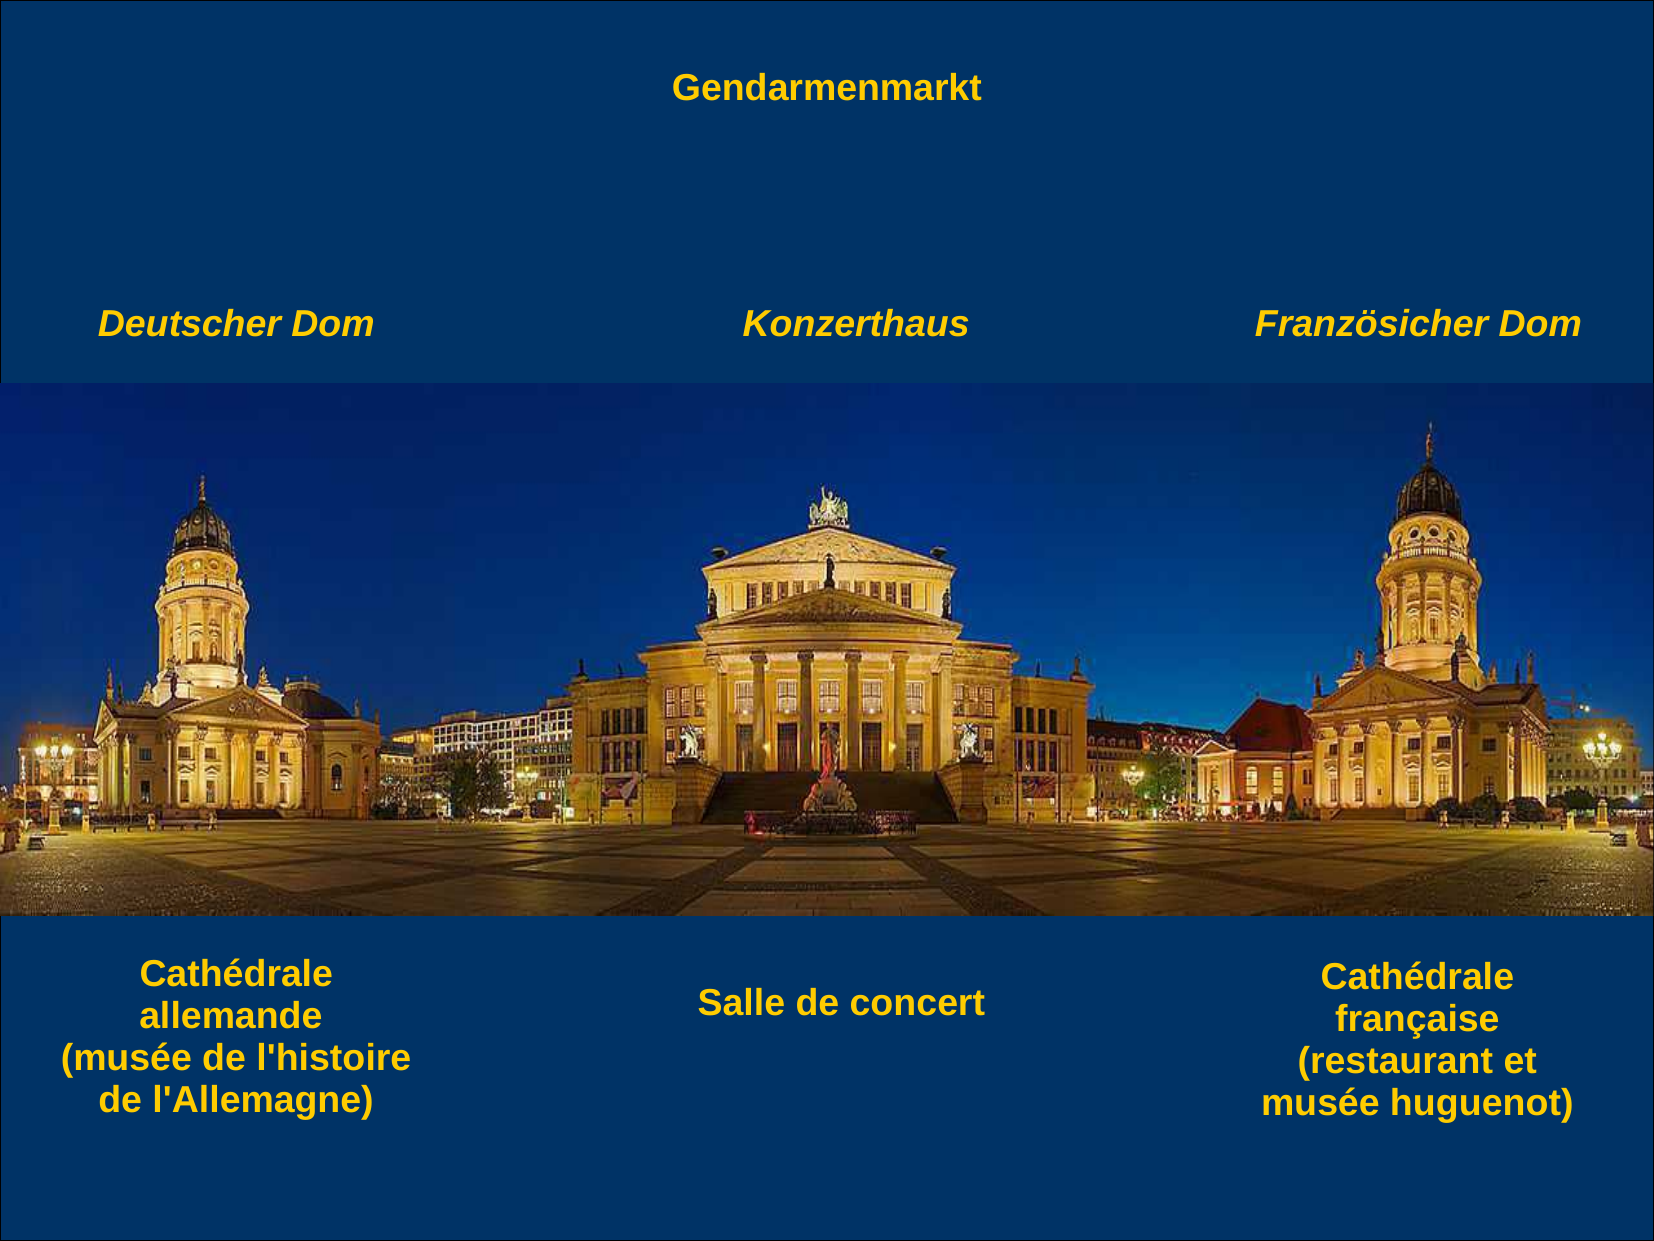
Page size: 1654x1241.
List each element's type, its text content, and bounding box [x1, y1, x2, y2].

text_box [0, 916, 1654, 1241]
text_box Konzerthaus [561, 295, 1152, 354]
text_box Salle de concert [620, 974, 1063, 1033]
text_box Deutscher Dom [59, 295, 414, 354]
text_box Französicher Dom [1240, 295, 1597, 354]
text_box Gendarmenmarkt [59, 59, 1595, 118]
picture [0, 383, 1654, 916]
text_box Cathédrale allemande (musée de l'histoire de l'Allemagne) [29, 944, 443, 1176]
text_box Cathédrale française (restaurant et musée huguenot) [1240, 948, 1595, 1136]
text_box [0, 0, 1654, 383]
